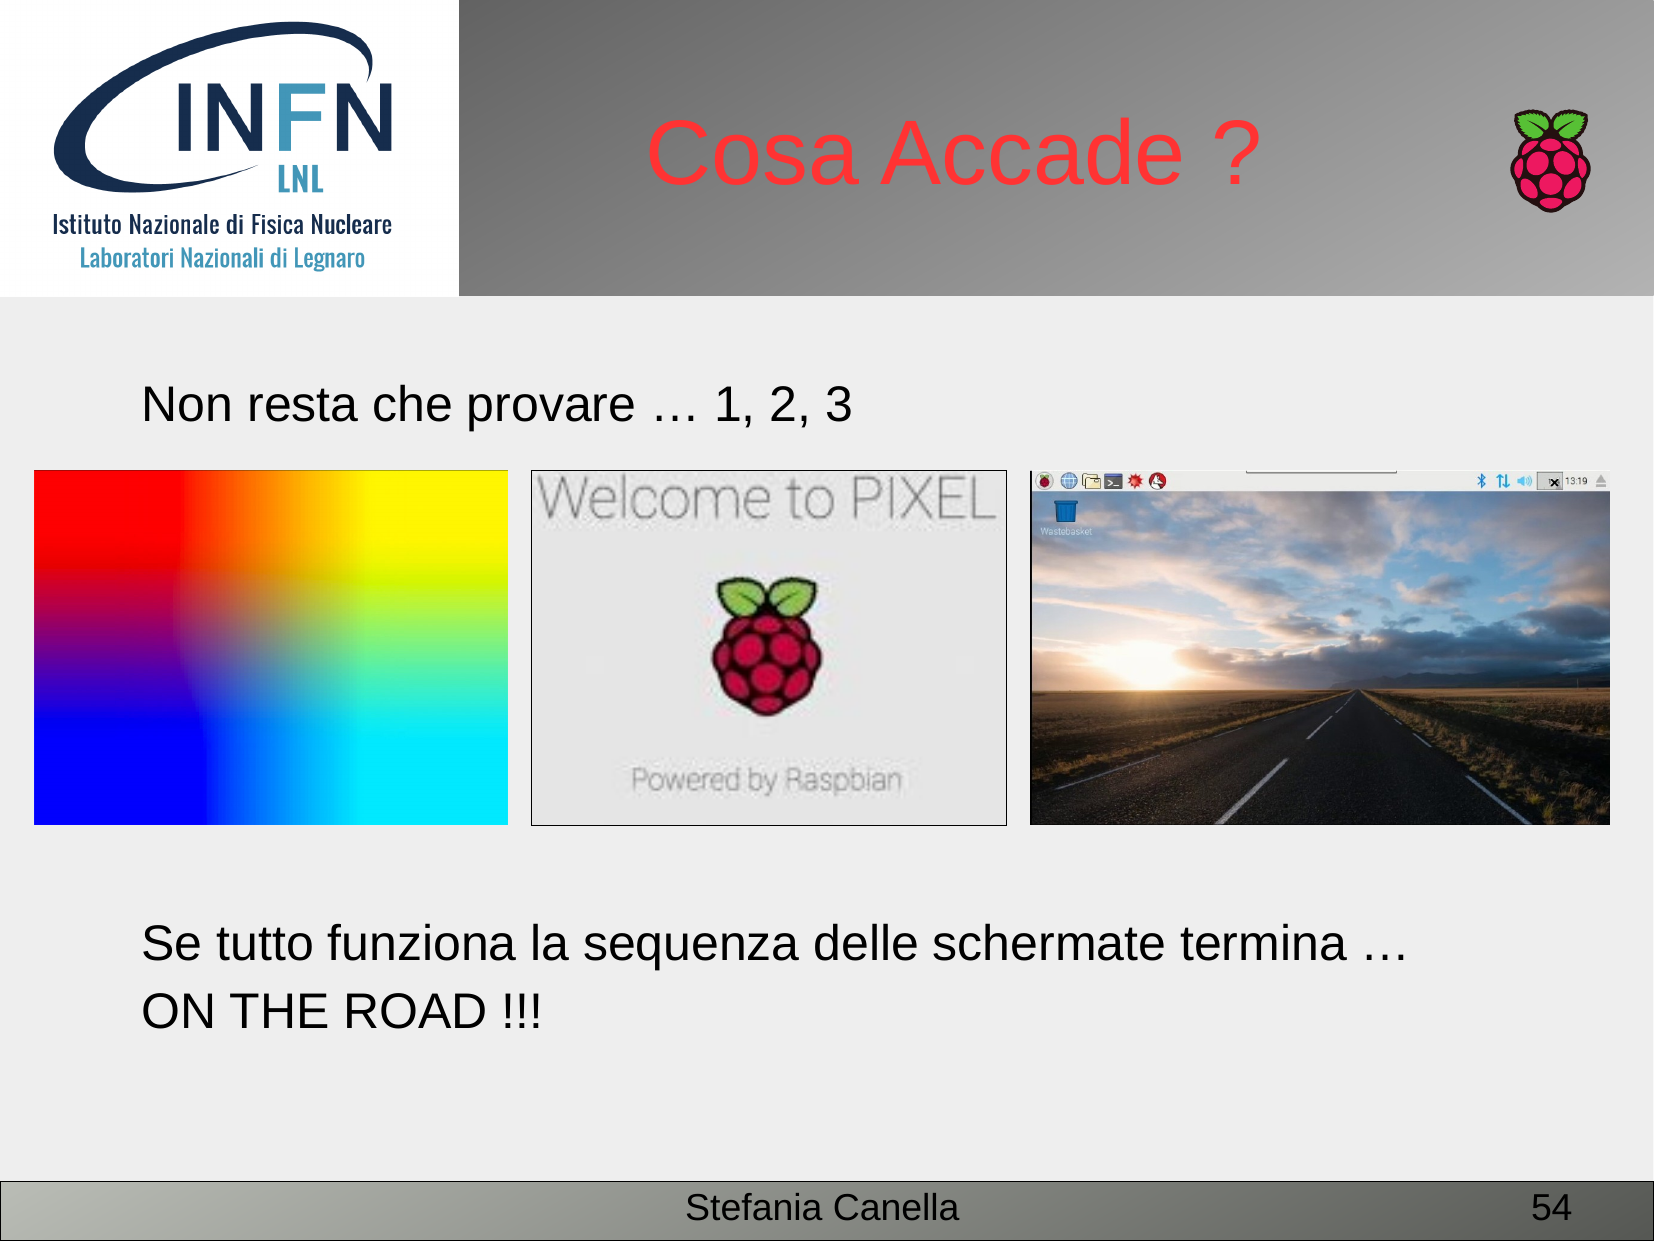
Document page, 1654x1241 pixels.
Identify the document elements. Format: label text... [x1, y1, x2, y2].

picture [0, 0, 459, 297]
title Cosa Accade ? [459, 49, 1571, 257]
text_box Se tutto funziona la sequenza delle schermate termina … ON THE ROAD !!! [82, 872, 1571, 1083]
picture [34, 470, 508, 826]
text_box 34 [1516, 1178, 1654, 1241]
text_box [0, 1181, 670, 1241]
text_box [459, 0, 1654, 296]
picture [531, 470, 1007, 826]
picture [1030, 470, 1610, 826]
text_box [984, 1181, 1516, 1241]
text_box Stefania Canella [670, 1178, 984, 1241]
text_box Non resta che provare … 1, 2, 3 [82, 373, 1571, 436]
